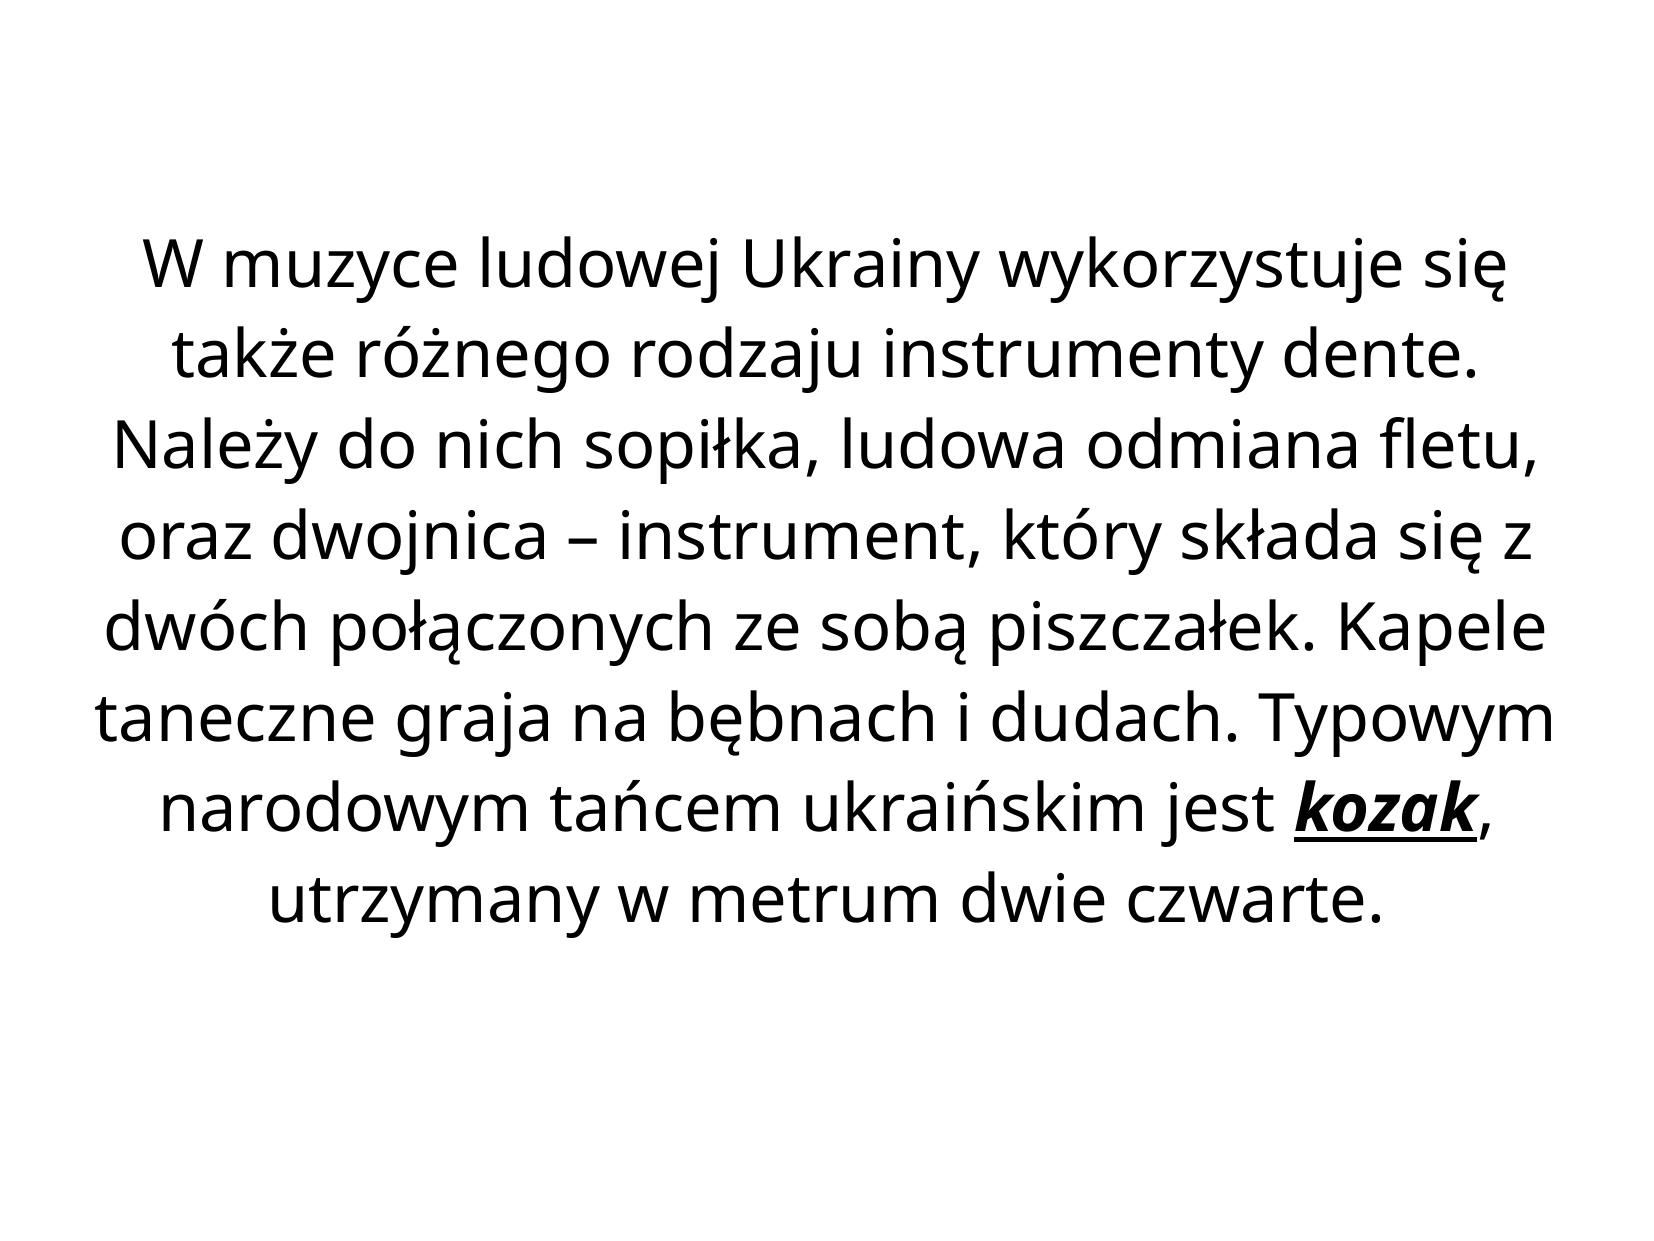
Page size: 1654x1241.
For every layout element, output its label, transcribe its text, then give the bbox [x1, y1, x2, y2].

subtitle W muzyce ludowej Ukrainy wykorzystuje się także różnego rodzaju instrumenty dente. Należy do nich sopiłka, ludowa odmiana fletu, oraz dwojnica – instrument, który składa się z dwóch połączonych ze sobą piszczałek. Kapele taneczne graja na bębnach i dudach. Typowym narodowym tańcem ukraińskim jest kozak, utrzymany w metrum dwie czwarte. [82, 49, 1571, 1109]
